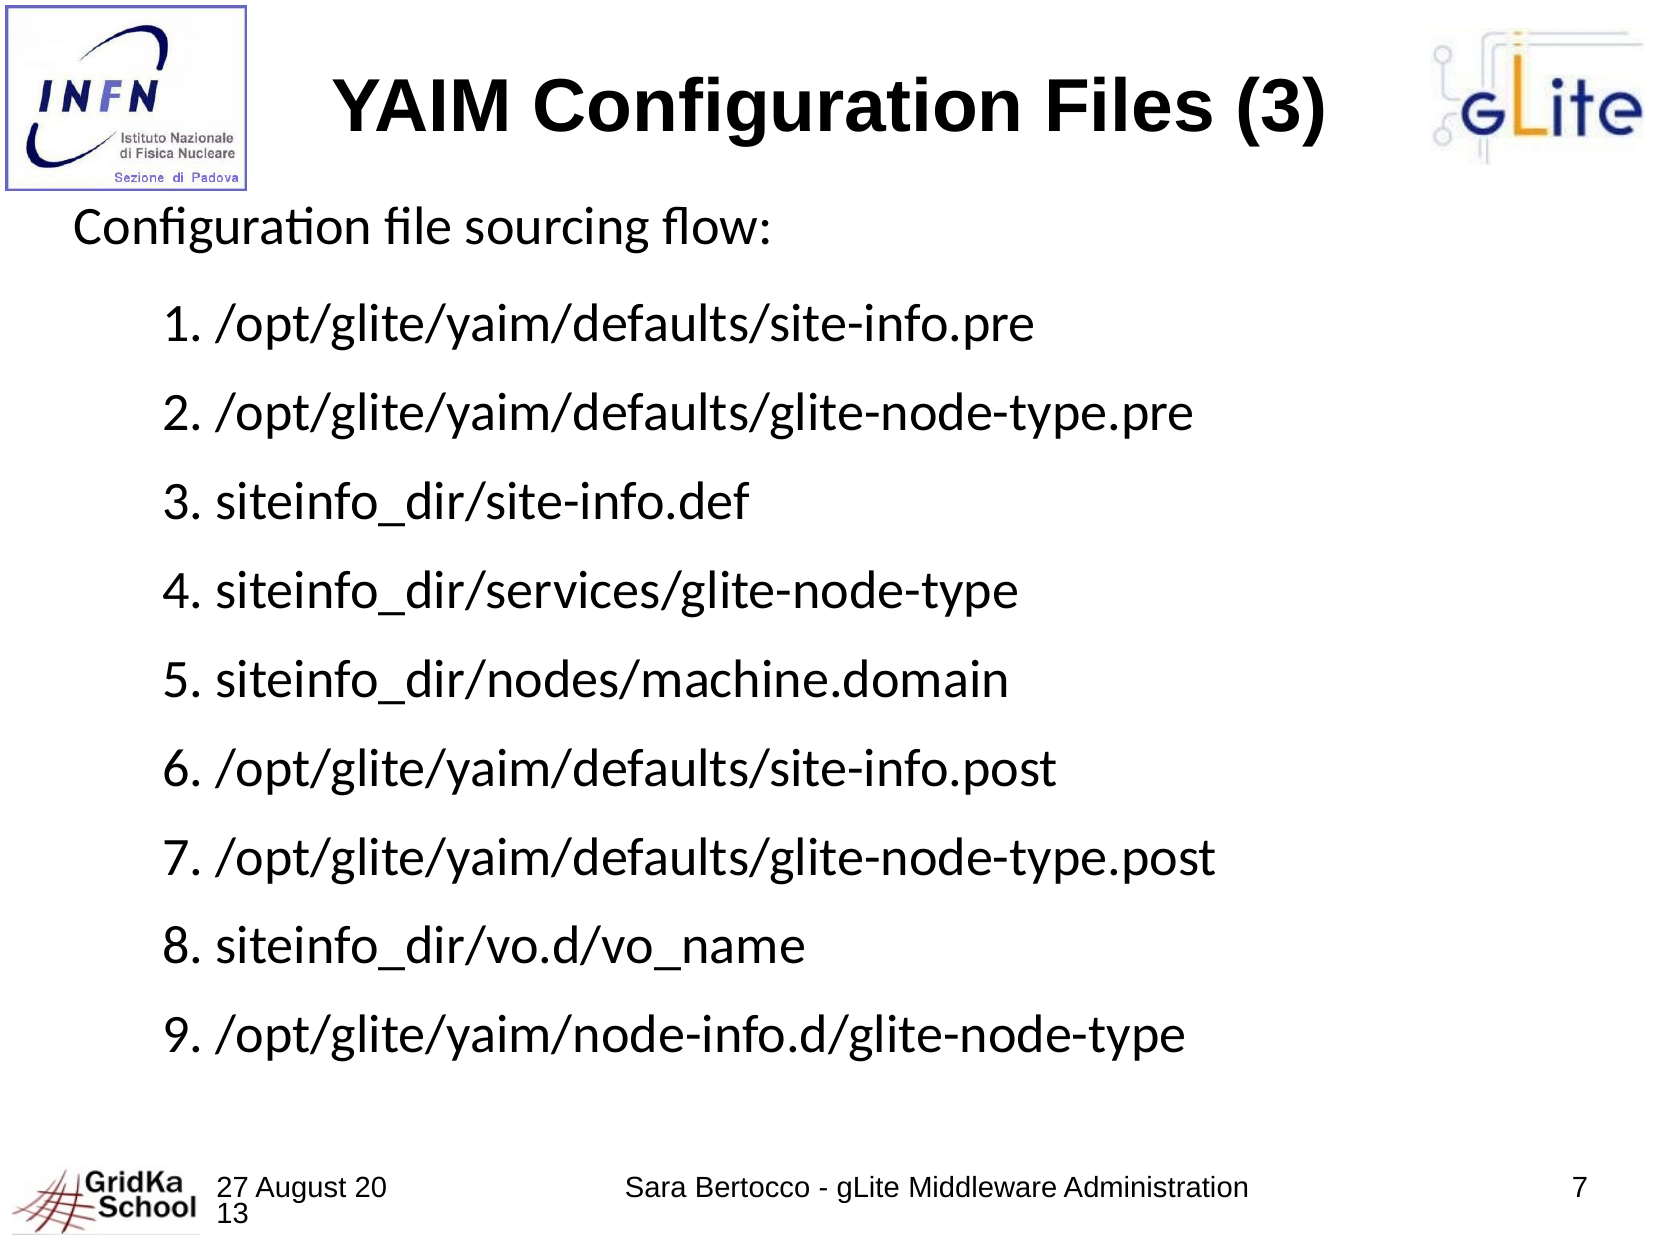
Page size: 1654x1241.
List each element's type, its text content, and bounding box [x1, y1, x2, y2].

title YAIM Configuration Files (3) [0, 25, 5, 186]
title YAIM Configuration Files (3) [247, 25, 1645, 186]
picture [5, 5, 247, 191]
picture [12, 1166, 200, 1235]
text_box Configuration file sourcing flow: 1. /opt/glite/yaim/defaults/site-info.pre 2. /opt/glite/yaim/defaults/glite-node-type.pre 3. siteinfo_dir/site-info.def 4. siteinfo_dir/services/glite-node-type 5. siteinfo_dir/nodes/machine.domain 6. /opt/glite/yaim/defaults/site-info.post 7. /opt/glite/yaim/defaults/glite-node-type.post 8. siteinfo_dir/vo.d/vo_name 9. /opt/glite/yaim/node-info.d/glite-node-type [59, 196, 1622, 1162]
picture [1430, 28, 1645, 165]
